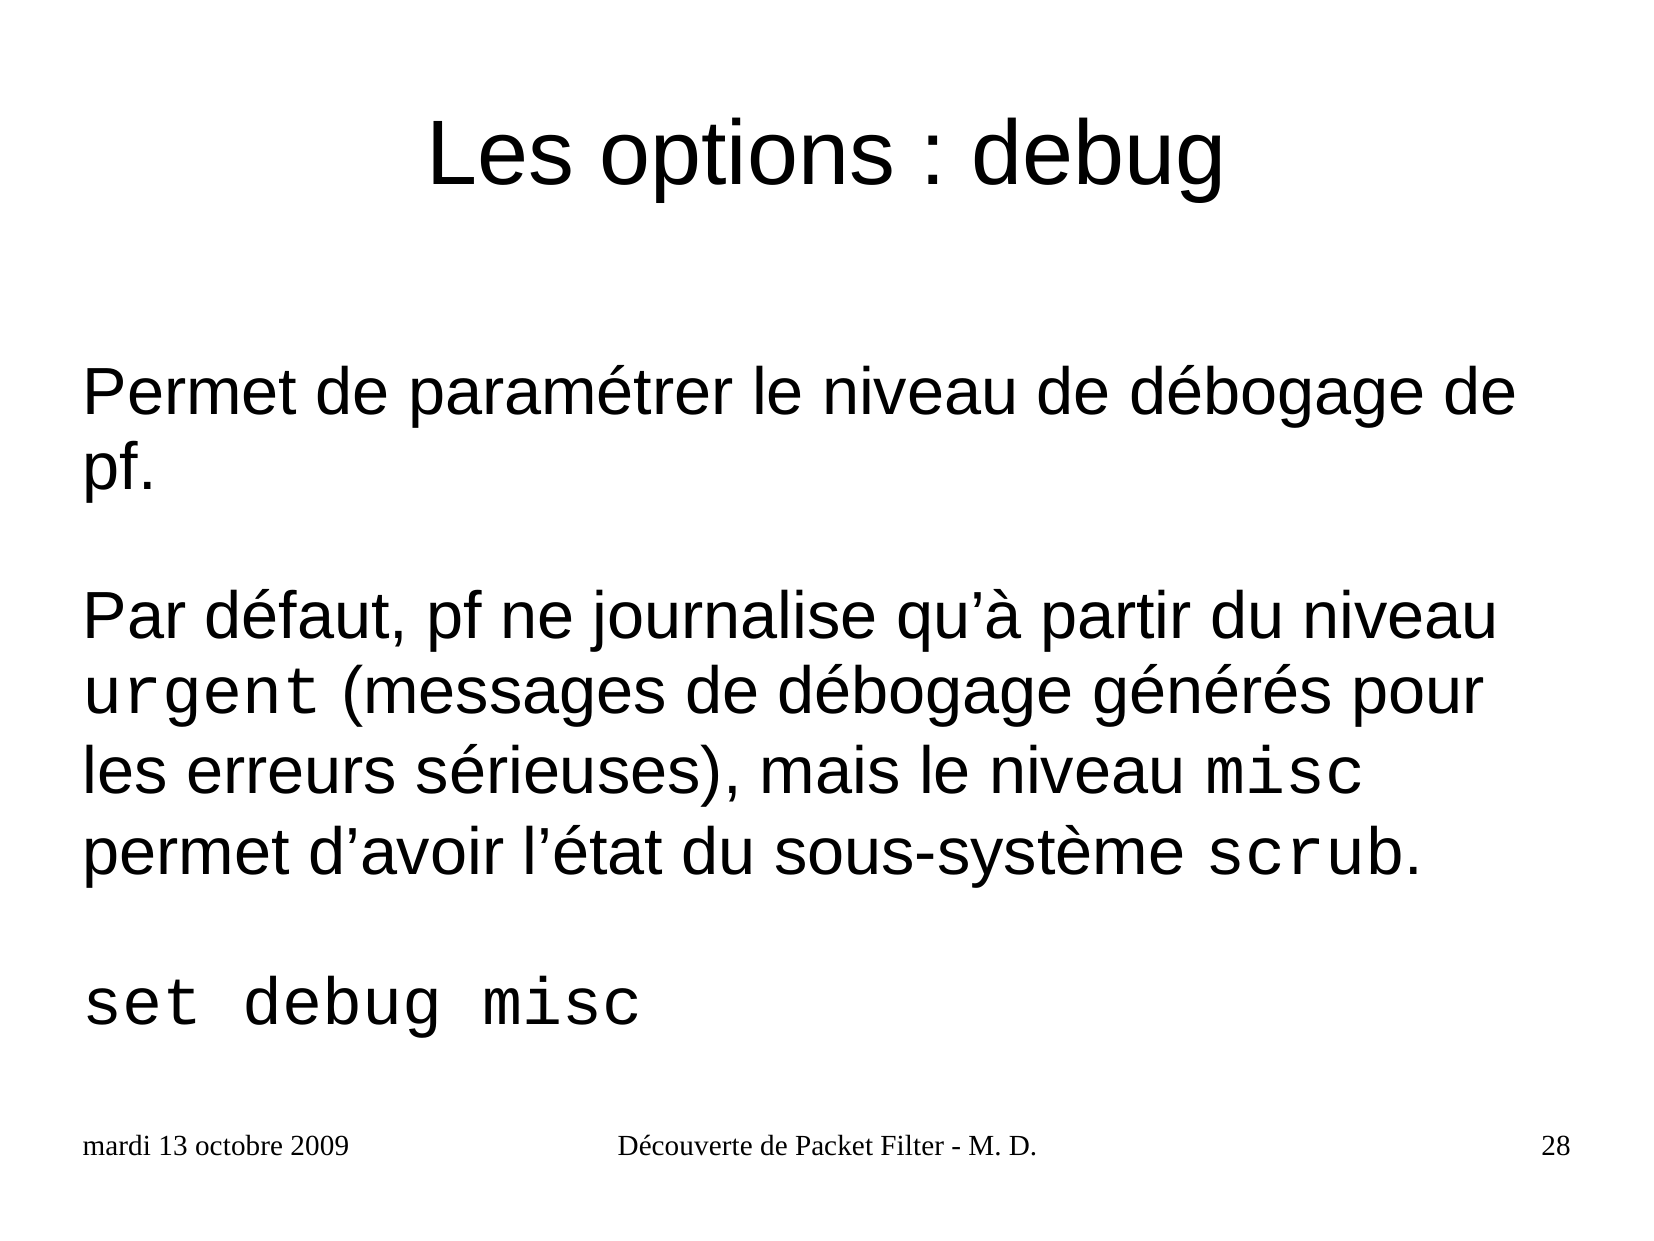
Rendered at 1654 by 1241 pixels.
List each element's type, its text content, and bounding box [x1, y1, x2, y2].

subtitle Permet de paramétrer le niveau de débogage de pf. Par défaut, pf ne journalise qu’à partir du niveau urgent (messages de débogage générés pour les erreurs sérieuses), mais le niveau misc permet d’avoir l’état du sous-système scrub. set debug misc [82, 297, 1571, 1102]
title Les options : debug [82, 56, 1571, 250]
